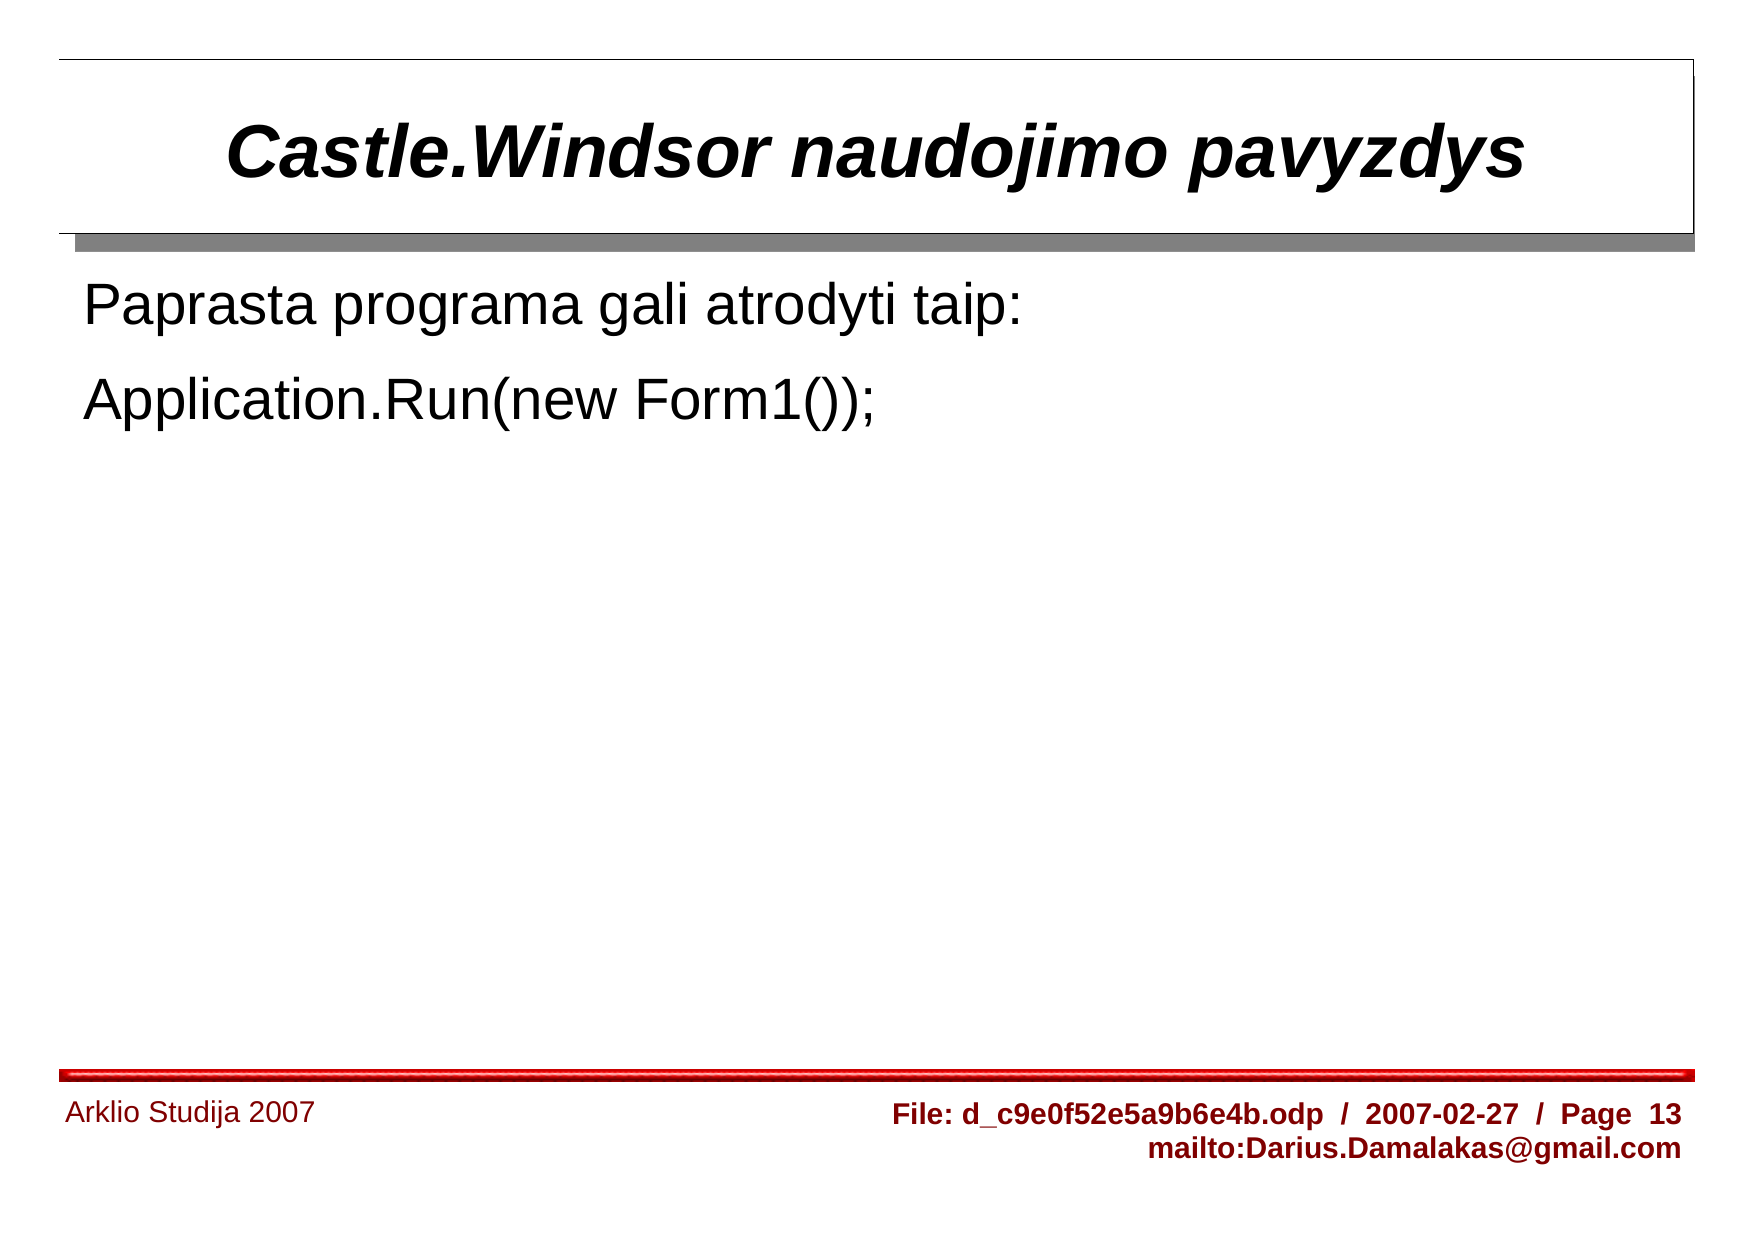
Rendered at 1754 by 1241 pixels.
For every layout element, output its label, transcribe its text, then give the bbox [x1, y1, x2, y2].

title Castle.Windsor naudojimo pavyzdys [59, 59, 1695, 244]
list Paprasta programa gali atrodyti taip: Application.Run(new Form1()); [71, 272, 1695, 1055]
picture [59, 1069, 1695, 1082]
